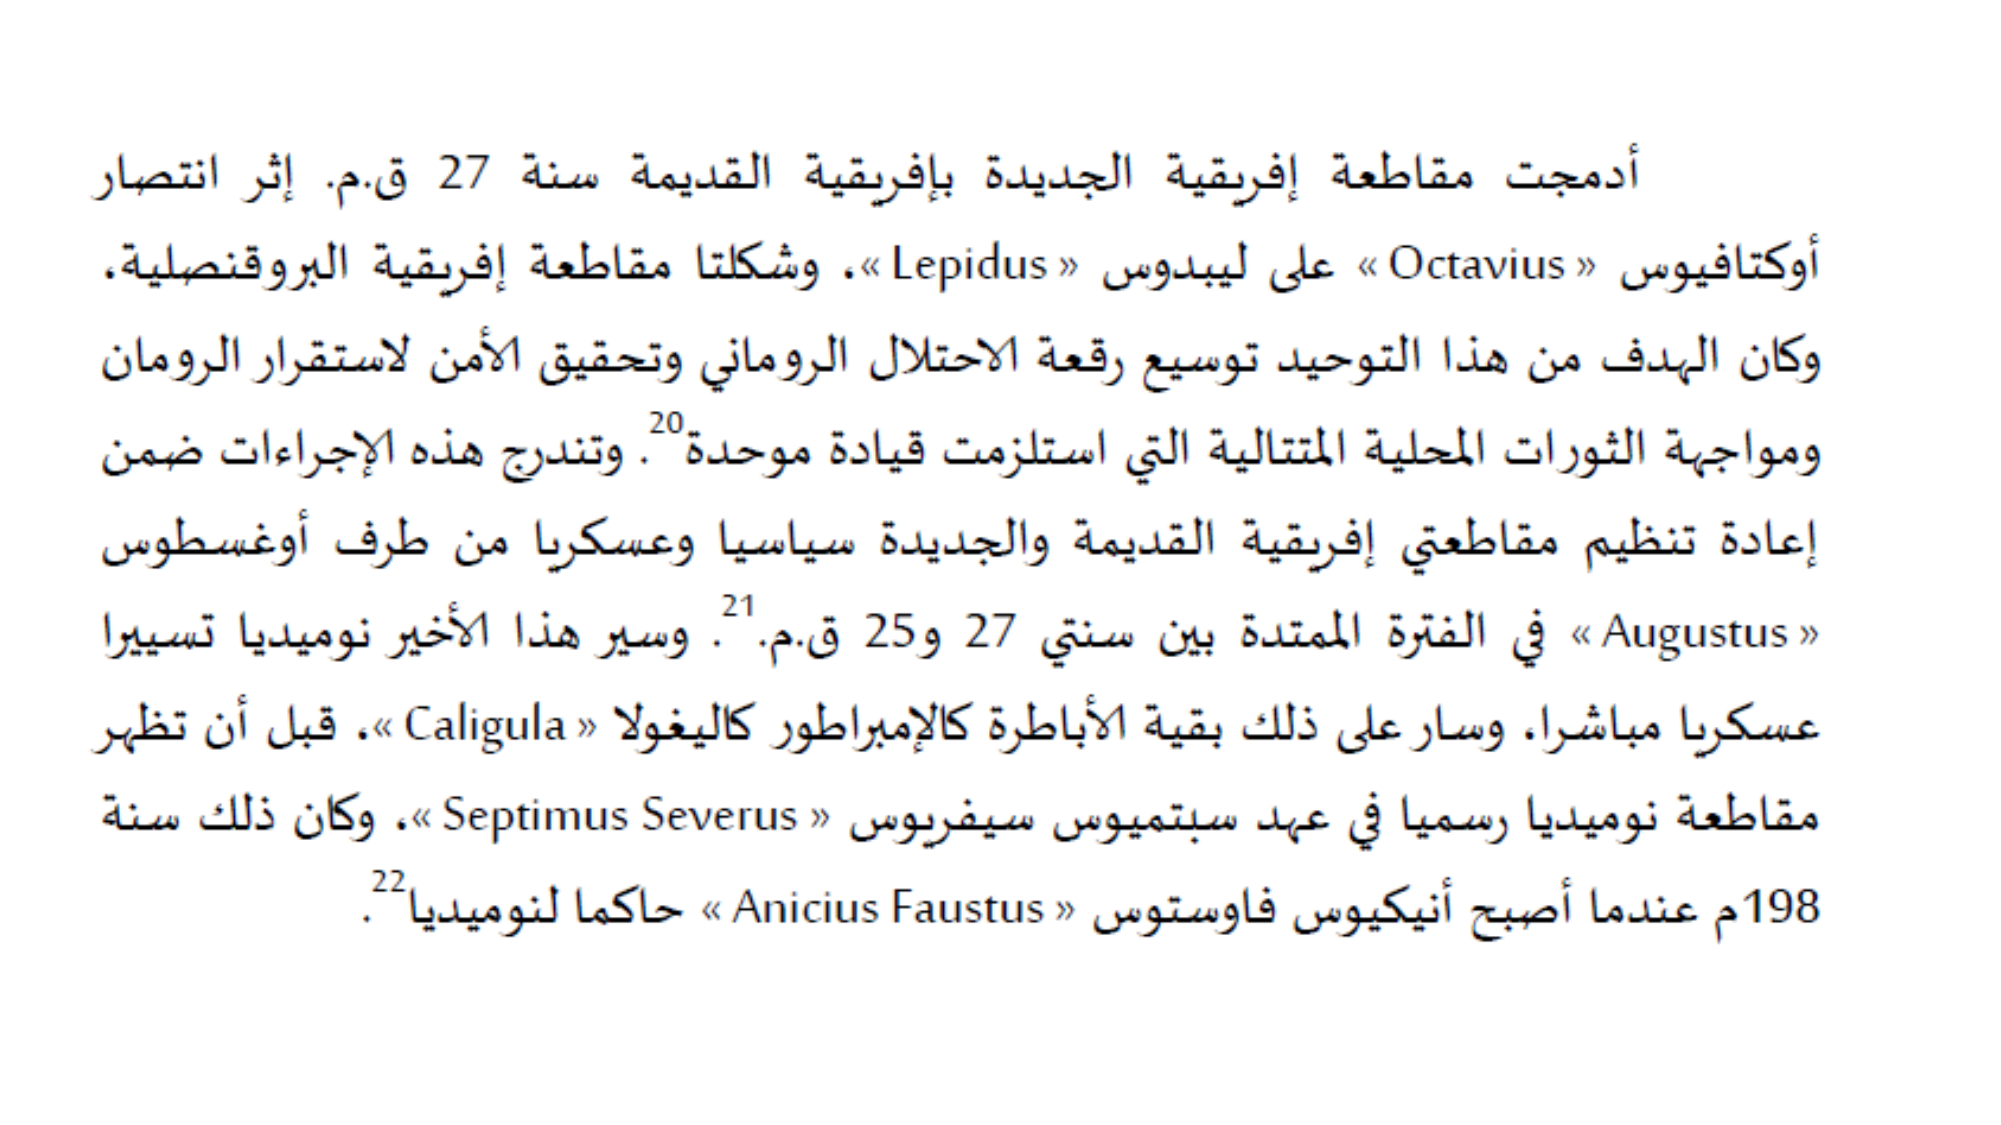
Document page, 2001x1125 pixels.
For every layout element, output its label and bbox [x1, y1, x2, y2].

picture [56, 133, 1853, 951]
